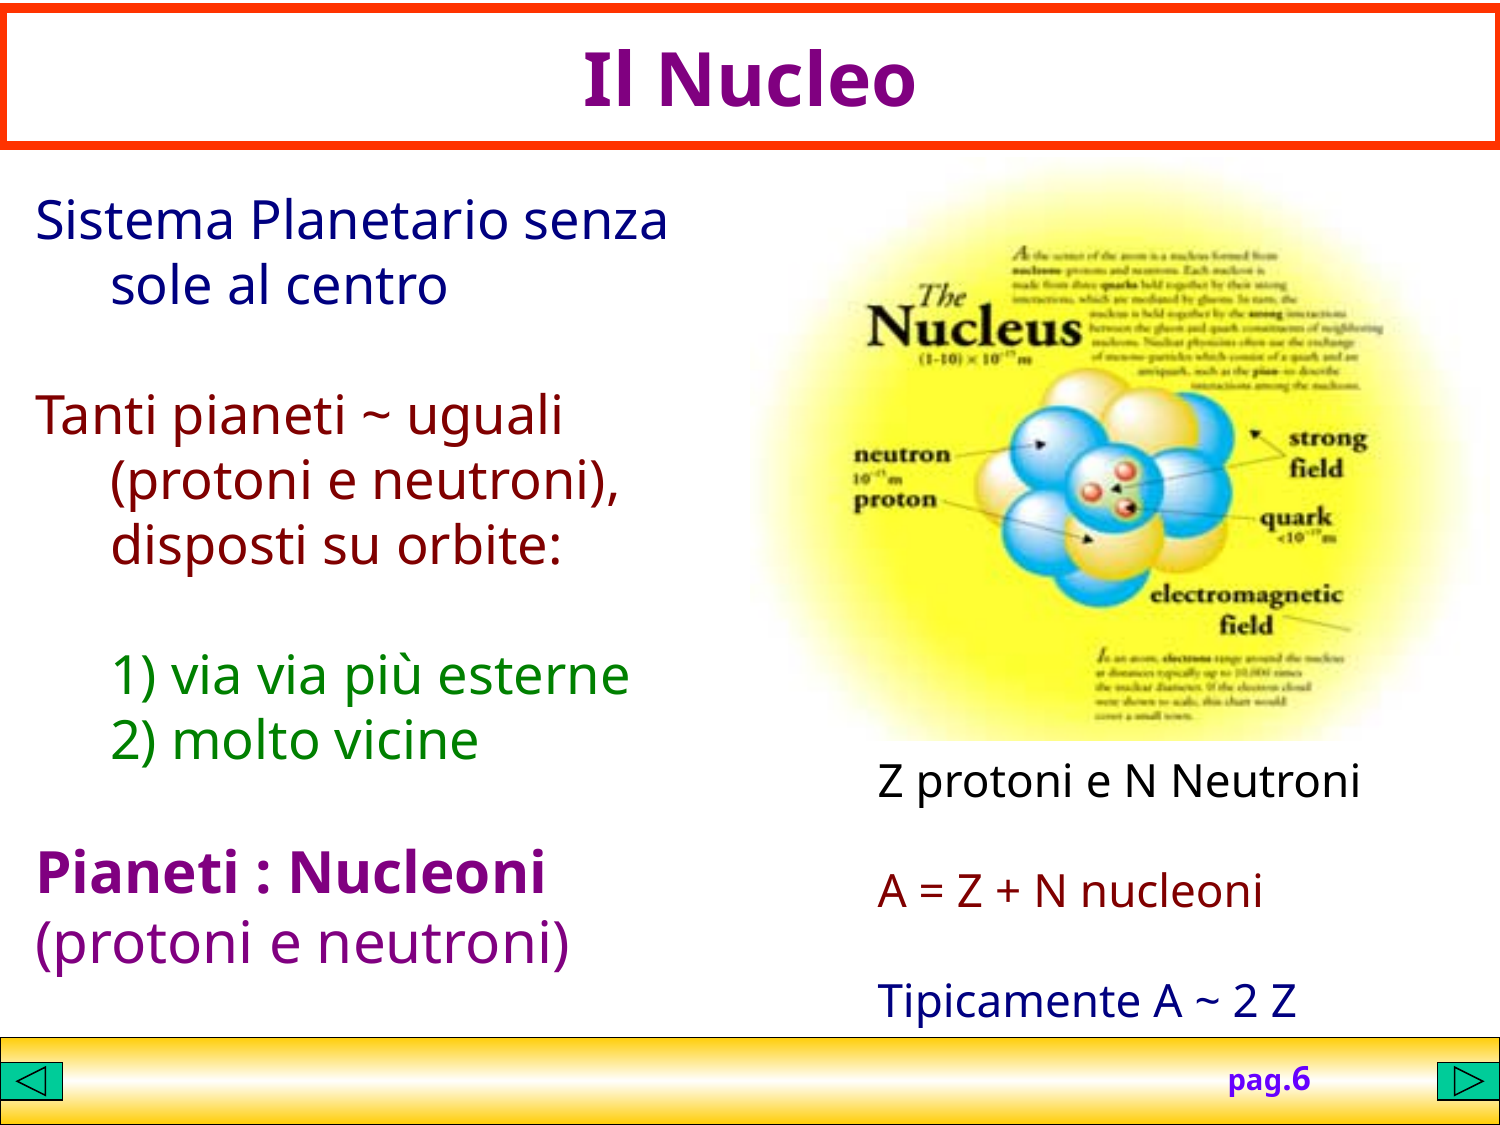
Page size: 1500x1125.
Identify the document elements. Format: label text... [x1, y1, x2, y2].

text_box Z protoni e N Neutroni A = Z + N nucleoni Tipicamente A ~ 2 Z [862, 744, 1493, 1035]
title Il Nucleo [2, 7, 1500, 146]
text_box Sistema Planetario senza sole al centro Tanti pianeti ~ uguali (protoni e neutroni), disposti su orbite: 1) via via più esterne 2) molto vicine Pianeti : Nucleoni (protoni e neutroni) [20, 178, 727, 983]
picture [750, 157, 1490, 826]
